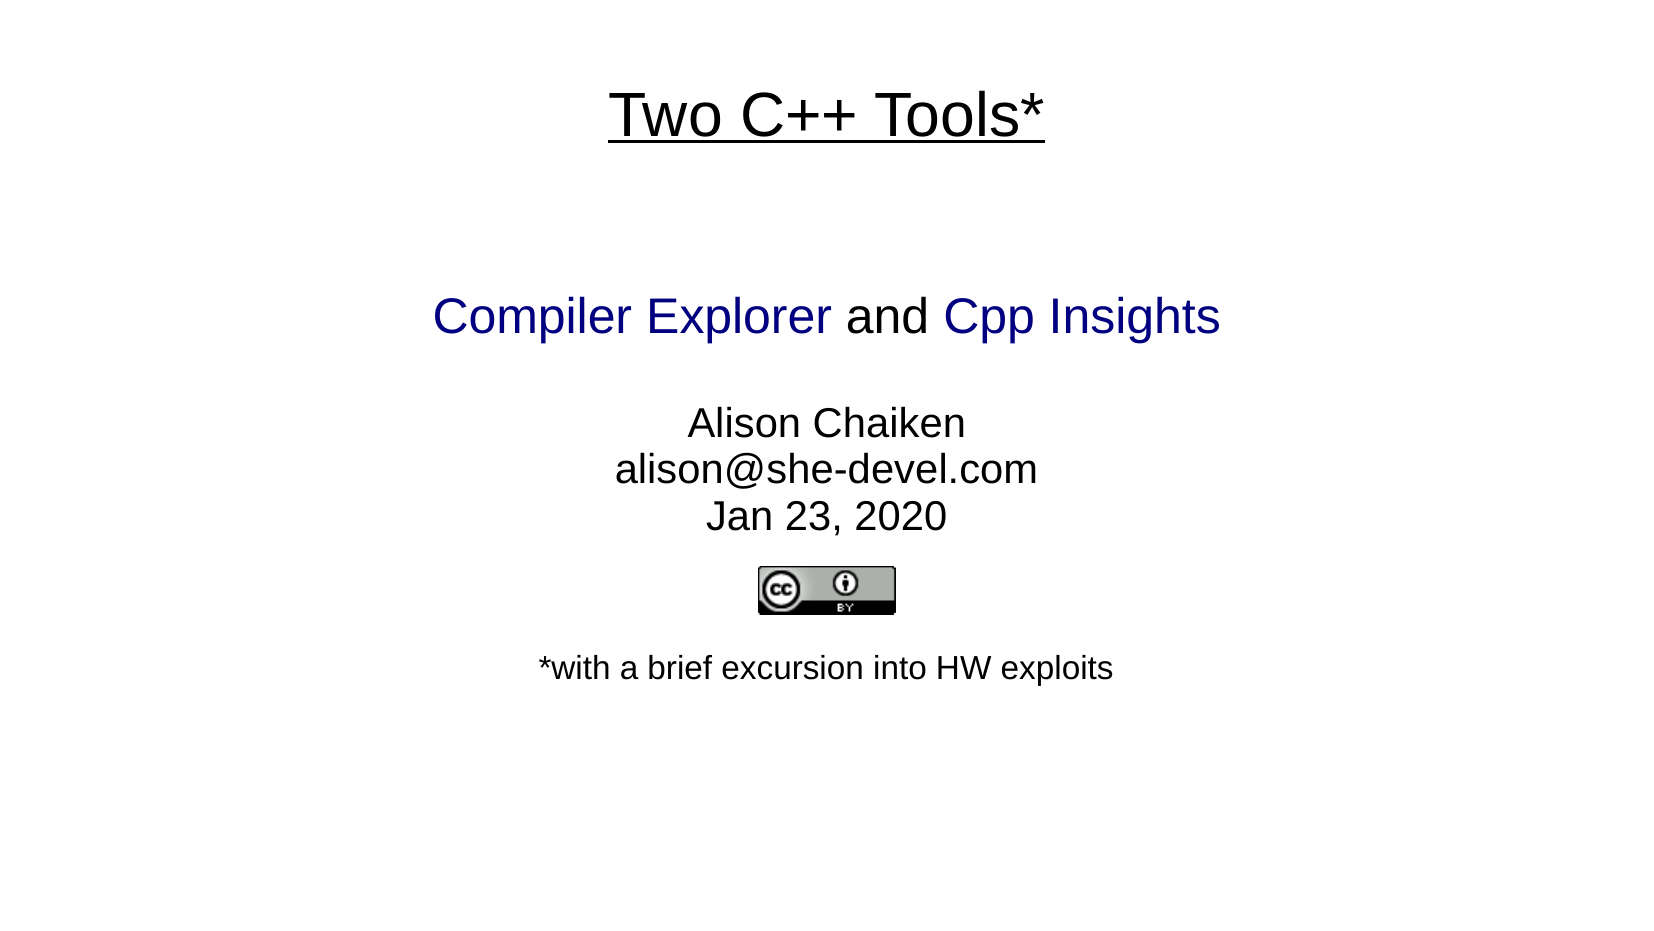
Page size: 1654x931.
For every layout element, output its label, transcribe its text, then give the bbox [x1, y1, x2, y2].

picture [758, 566, 896, 616]
subtitle Compiler Explorer and Cpp Insights Alison Chaiken alison@she-devel.com Jan 23, 2020 *with a brief excursion into HW exploits [82, 217, 1571, 758]
title Two C++ Tools* [82, 37, 1571, 193]
